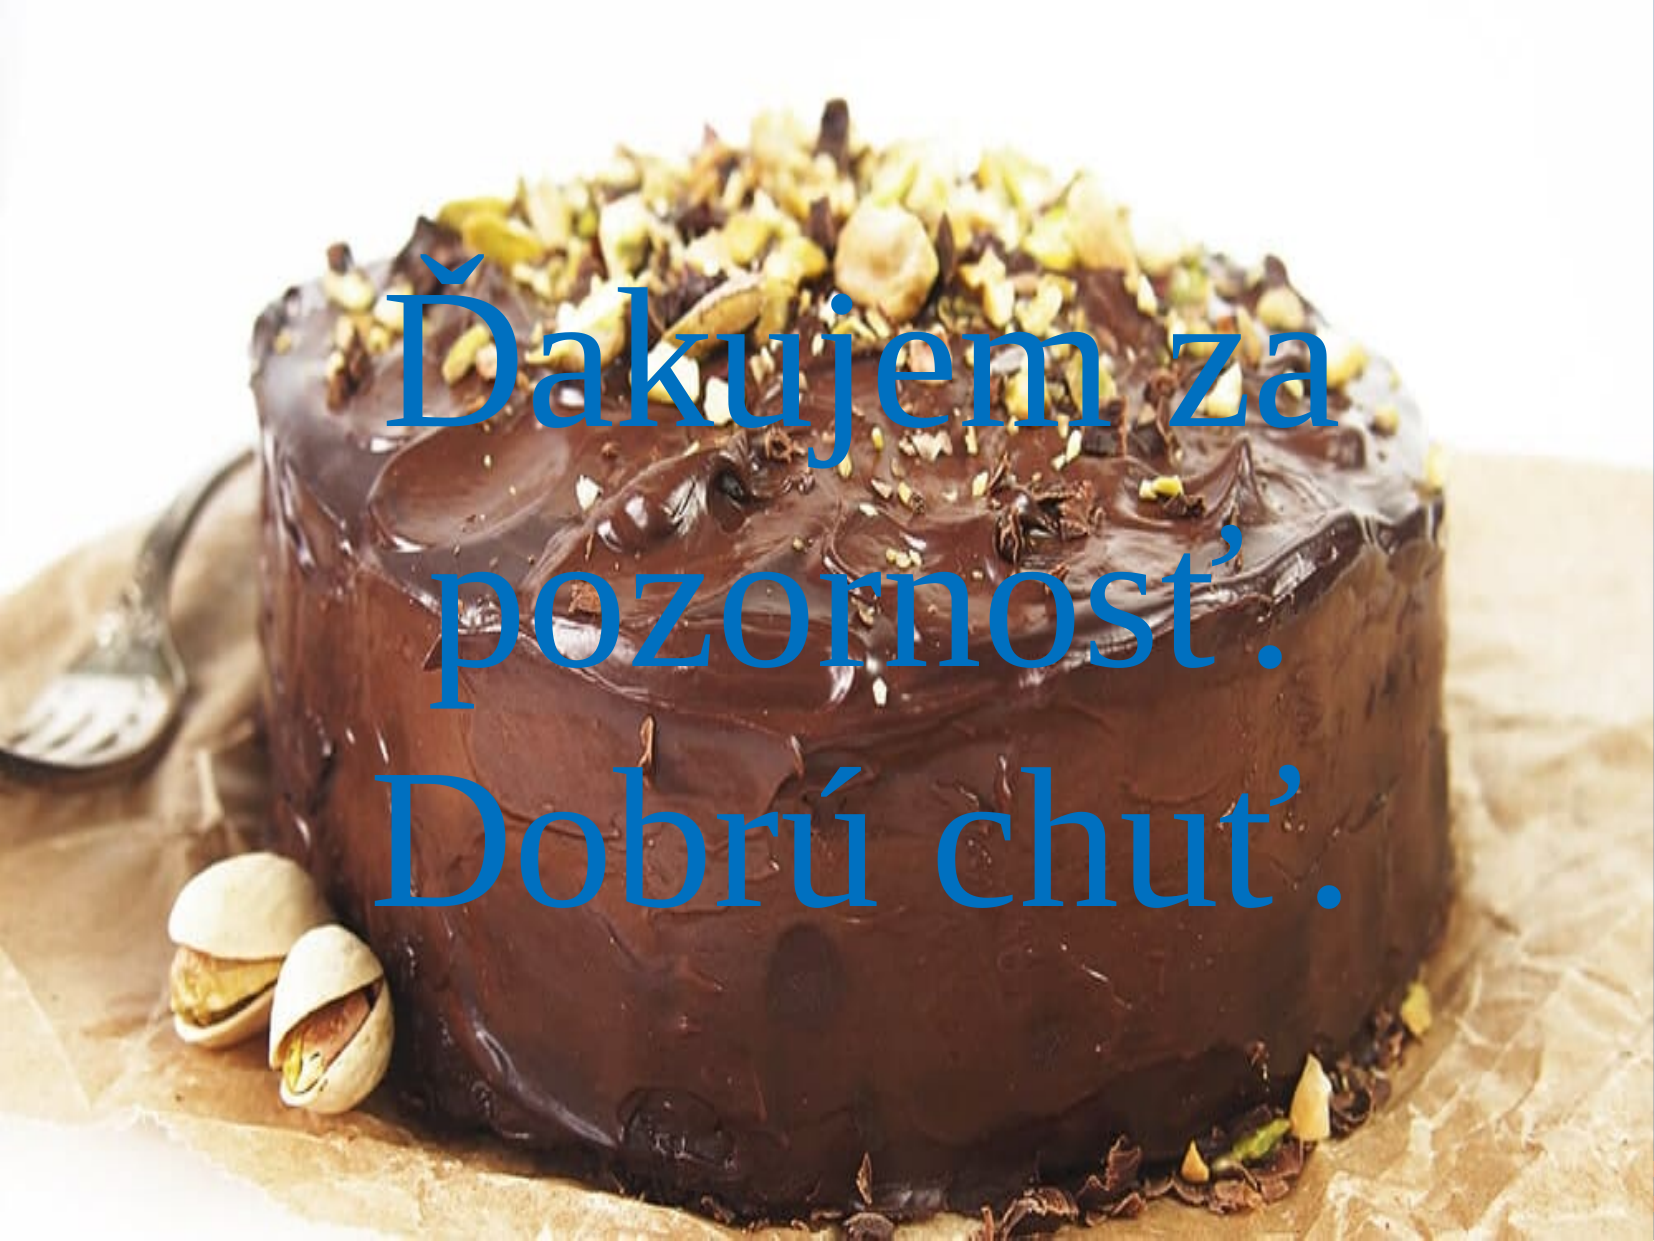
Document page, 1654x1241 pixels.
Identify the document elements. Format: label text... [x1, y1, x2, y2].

text_box Ďakujem za pozornosť. Dobrú chuť. [283, 218, 1442, 536]
picture [0, 0, 1654, 1241]
